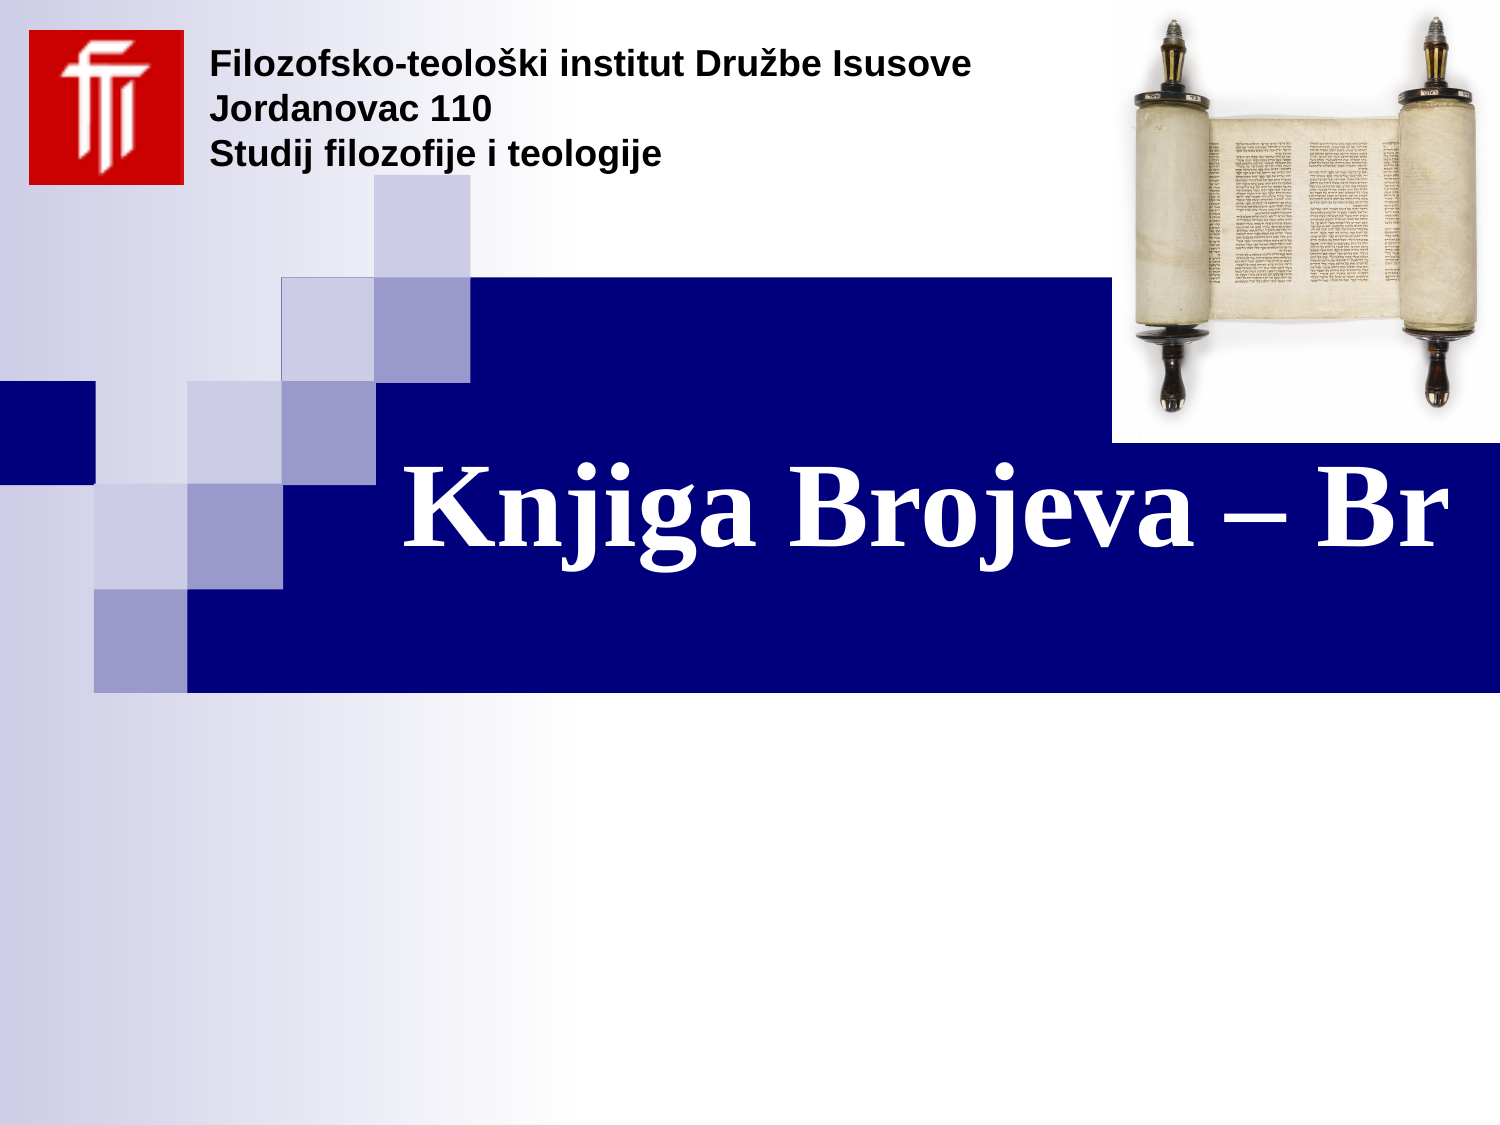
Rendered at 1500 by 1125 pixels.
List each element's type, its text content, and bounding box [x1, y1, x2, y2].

picture [1112, 0, 1500, 443]
picture [29, 30, 184, 185]
title Knjiga Brojeva – Br [387, 377, 1500, 619]
text_box Filozofsko-teološki institut Družbe Isusove Jordanovac 110 Studij filozofije i teologije [194, 30, 1048, 182]
